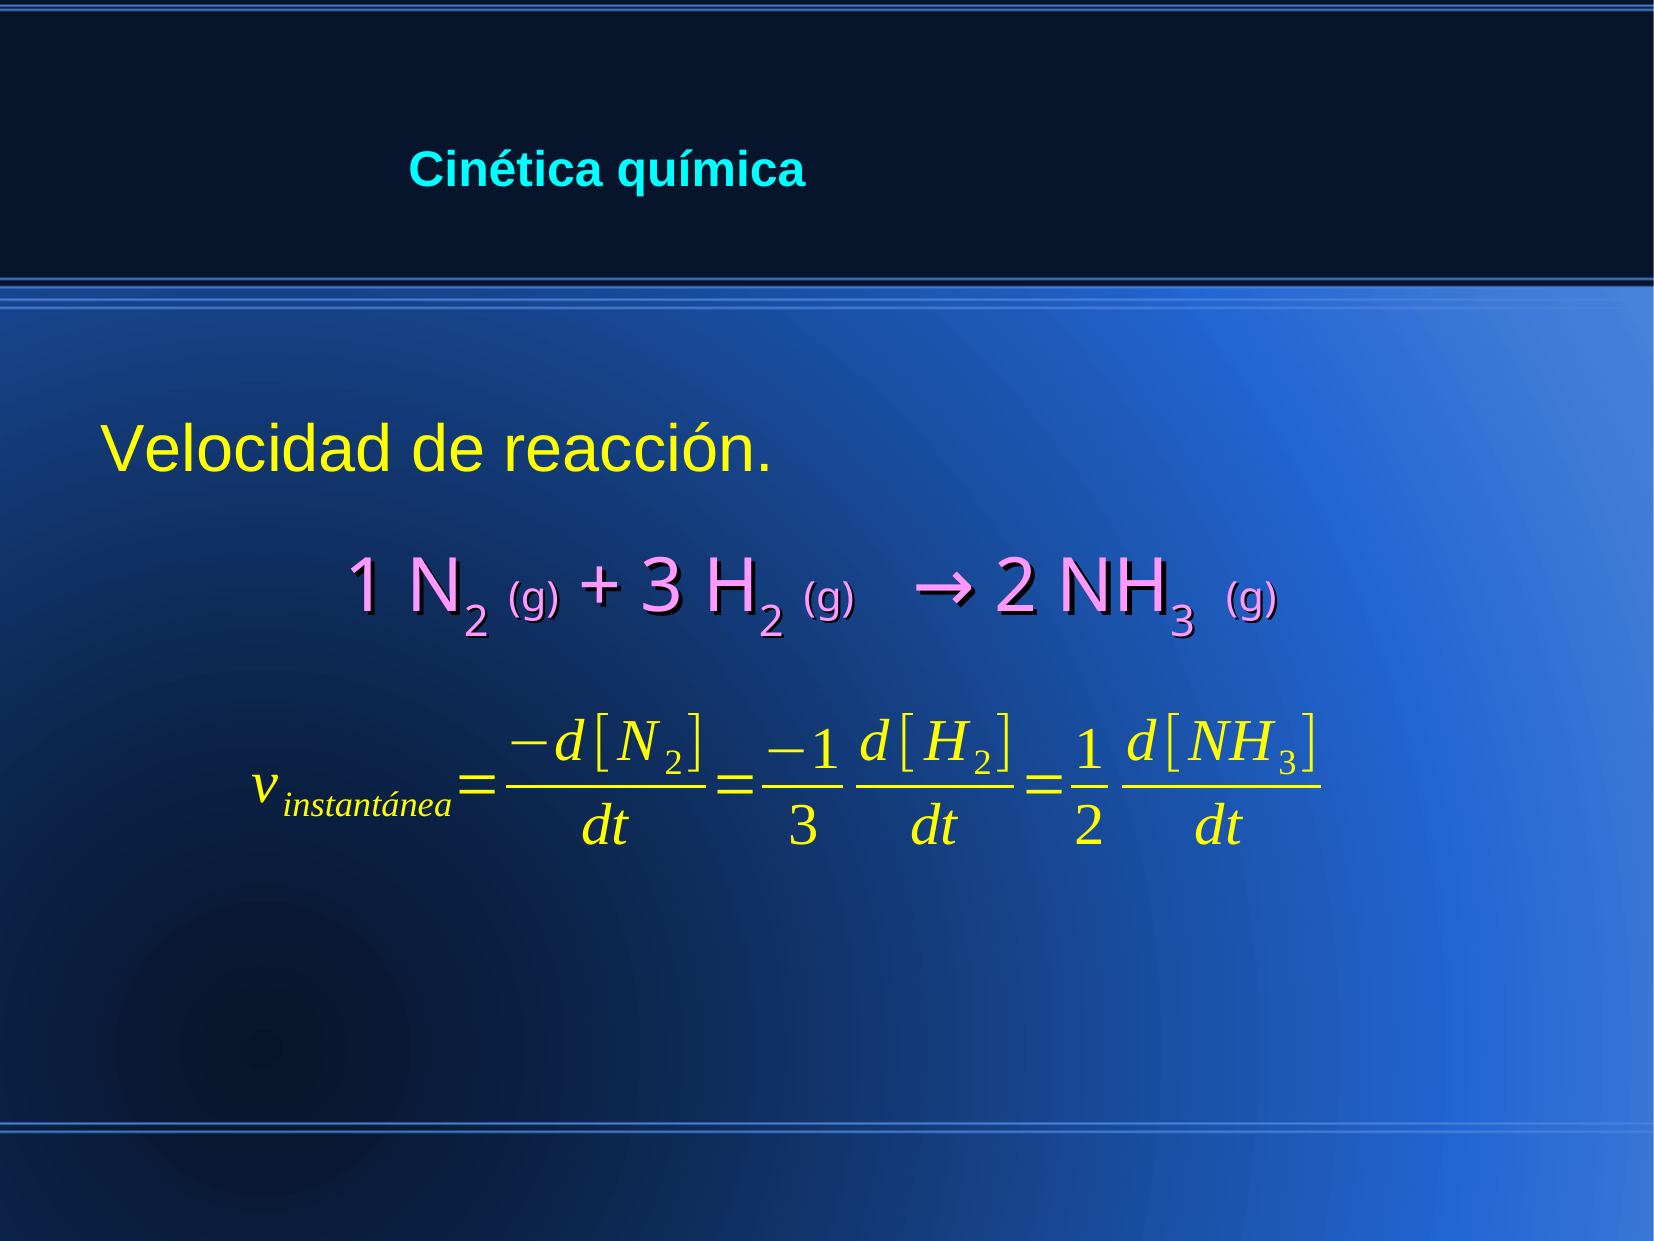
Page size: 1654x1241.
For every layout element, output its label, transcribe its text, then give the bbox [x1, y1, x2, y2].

picture [0, 0, 1654, 1241]
text_box 1 N2 (g) + 3 H2 (g) → 2 NH3 (g) [324, 531, 1477, 685]
title Cinética química [32, 118, 1182, 220]
list Velocidad de reacción. [29, 306, 1595, 562]
chart [243, 707, 1329, 857]
